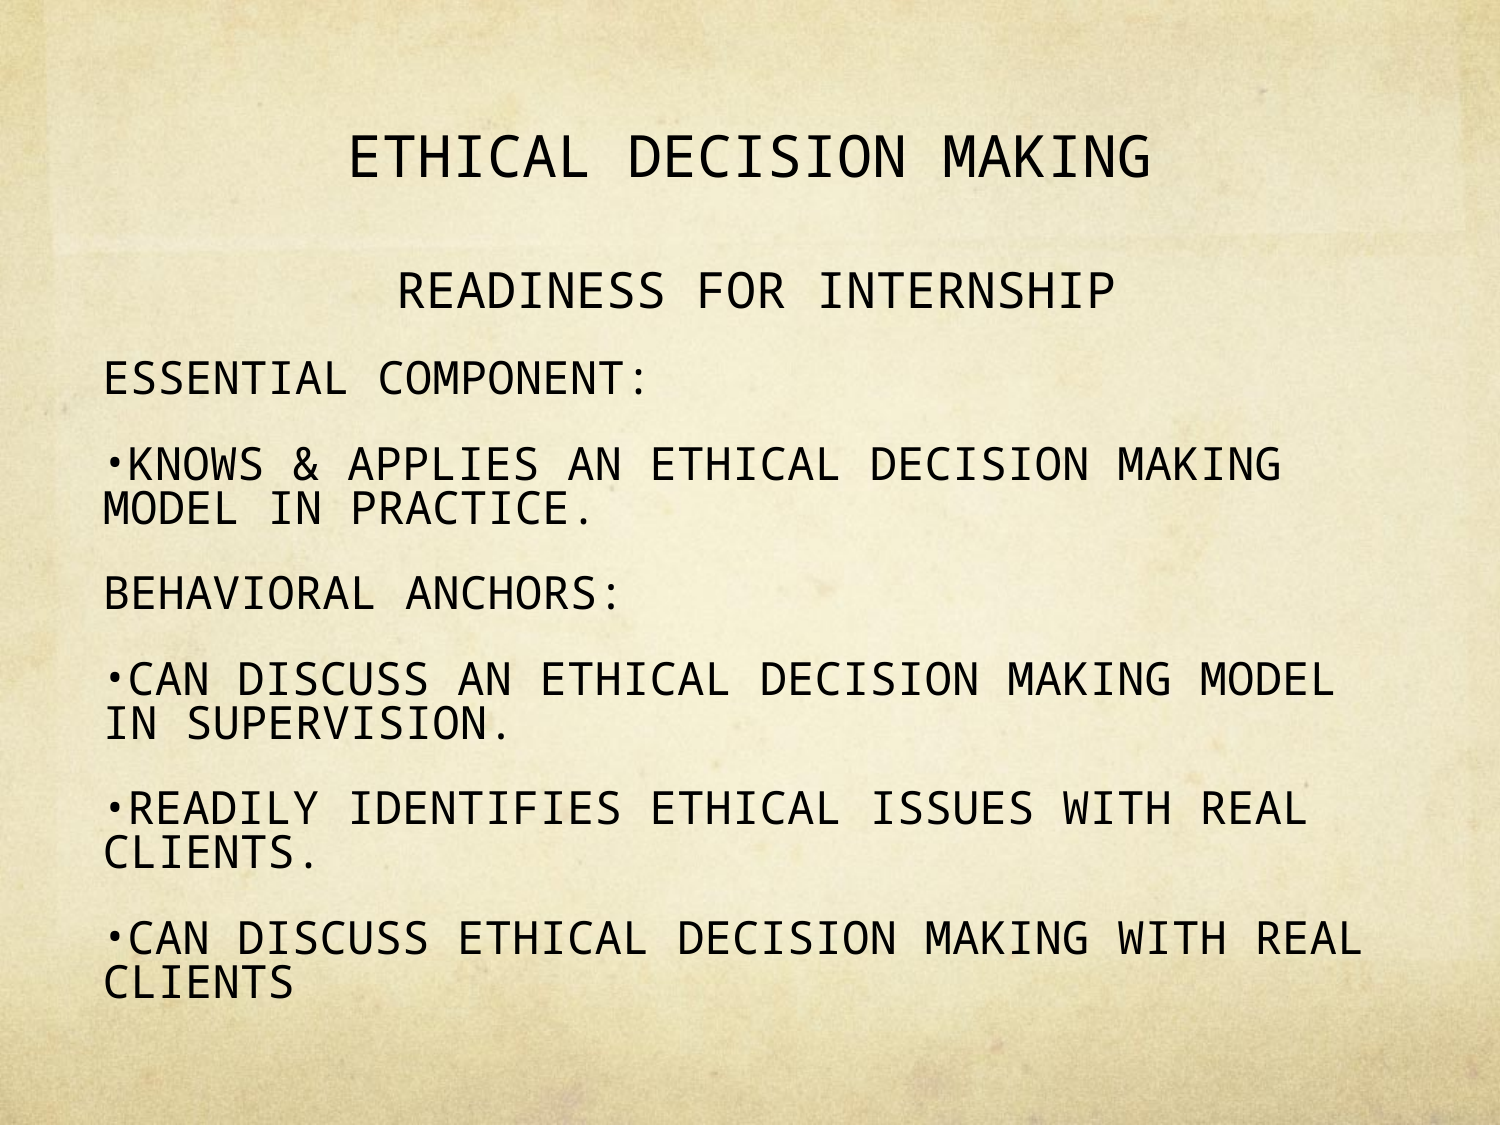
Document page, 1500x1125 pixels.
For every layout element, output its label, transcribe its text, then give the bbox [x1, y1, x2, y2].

list READINESS FOR INTERNSHIP ESSENTIAL COMPONENT: KNOWS & APPLIES AN ETHICAL DECISION MAKING MODEL IN PRACTICE. BEHAVIORAL ANCHORS: CAN DISCUSS AN ETHICAL DECISION MAKING MODEL IN SUPERVISION. READILY IDENTIFIES ETHICAL ISSUES WITH REAL CLIENTS. CAN DISCUSS ETHICAL DECISION MAKING WITH REAL CLIENTS [87, 262, 1426, 1125]
title ETHICAL DECISION MAKING [150, 82, 1350, 226]
picture [0, 0, 1500, 1125]
